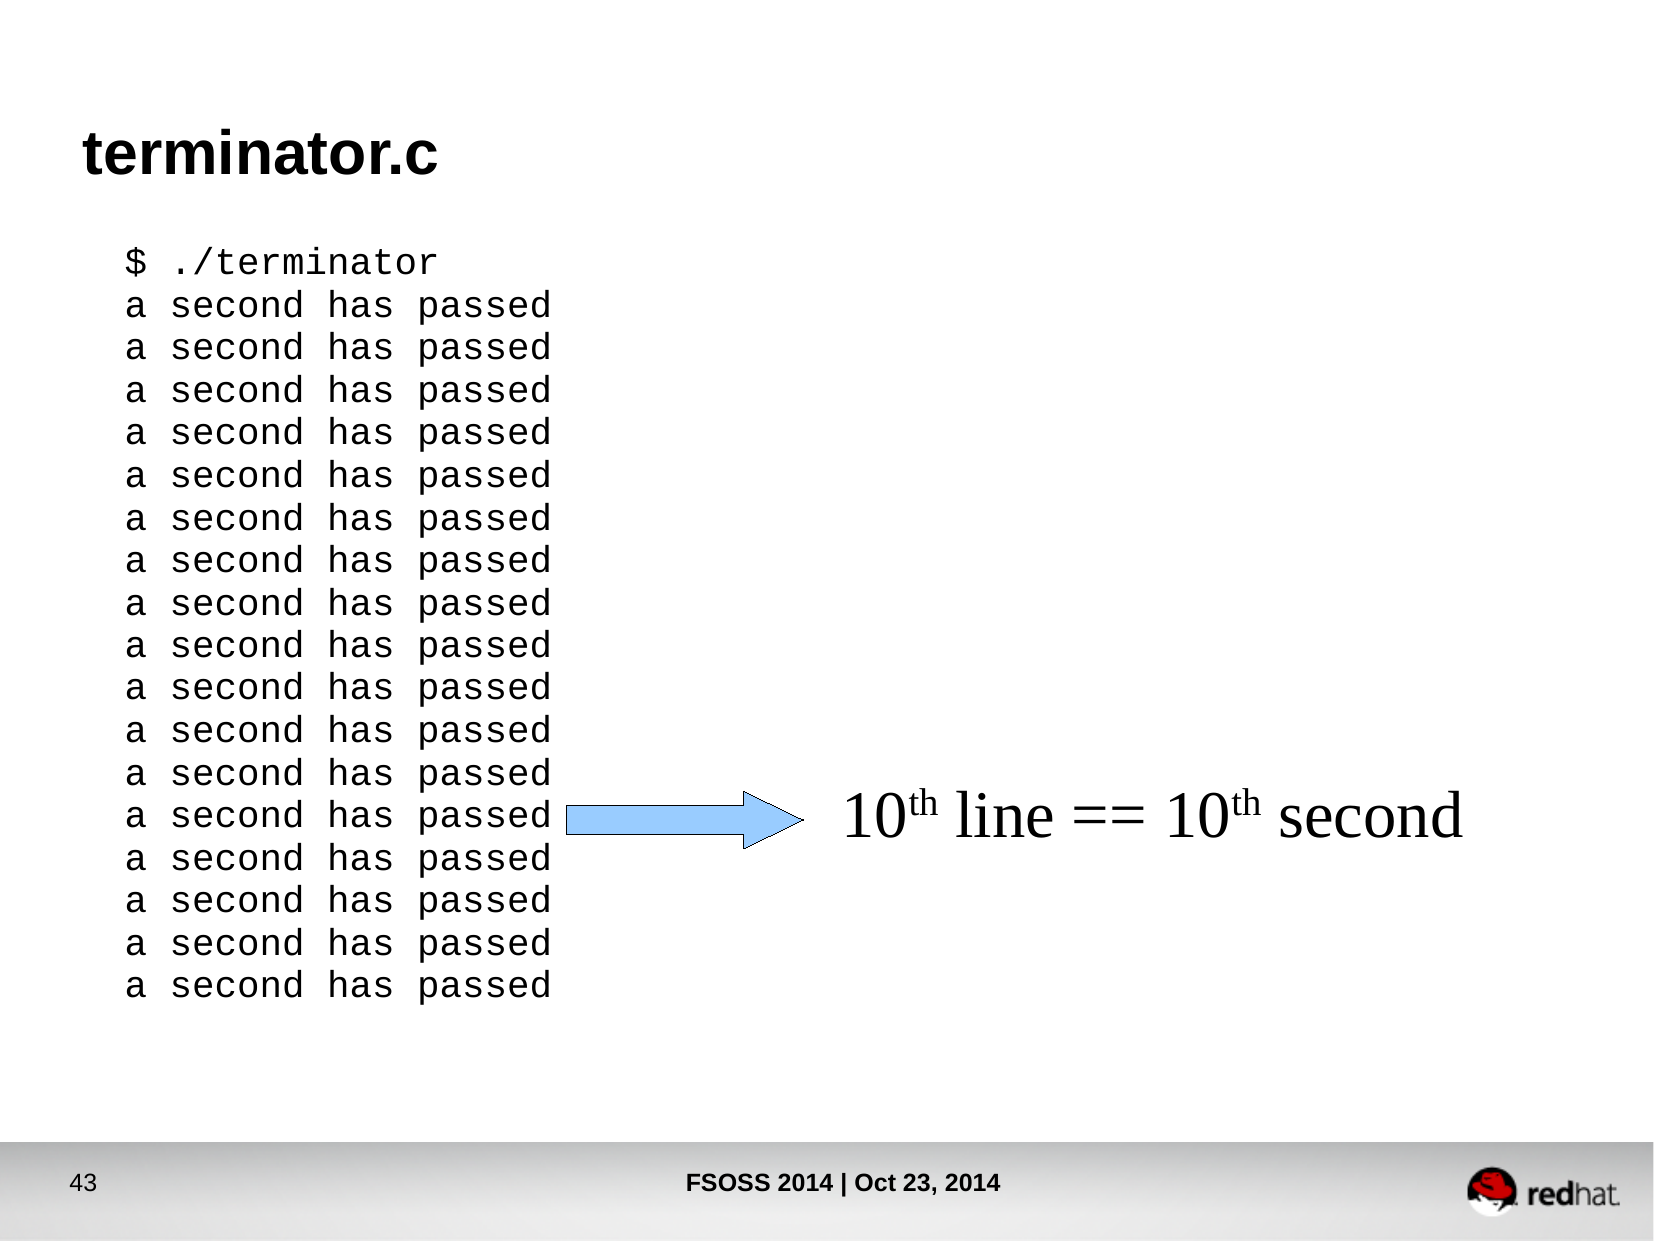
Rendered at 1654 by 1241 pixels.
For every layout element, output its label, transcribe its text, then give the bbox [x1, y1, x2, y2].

picture [0, 1142, 1654, 1241]
text_box 10th line == 10th second [826, 770, 1480, 863]
text_box [756, 797, 804, 843]
title terminator.c [82, 49, 1571, 257]
picture [756, 1181, 766, 1189]
text_box $ ./terminator a second has passed a second has passed a second has passed a second has passed a second has passed a second has passed a second has passed a second has passed a second has passed a second has passed a second has passed a second has passed a second has passed a second has passed a second has passed a second has passed a second has passed [109, 257, 756, 1196]
